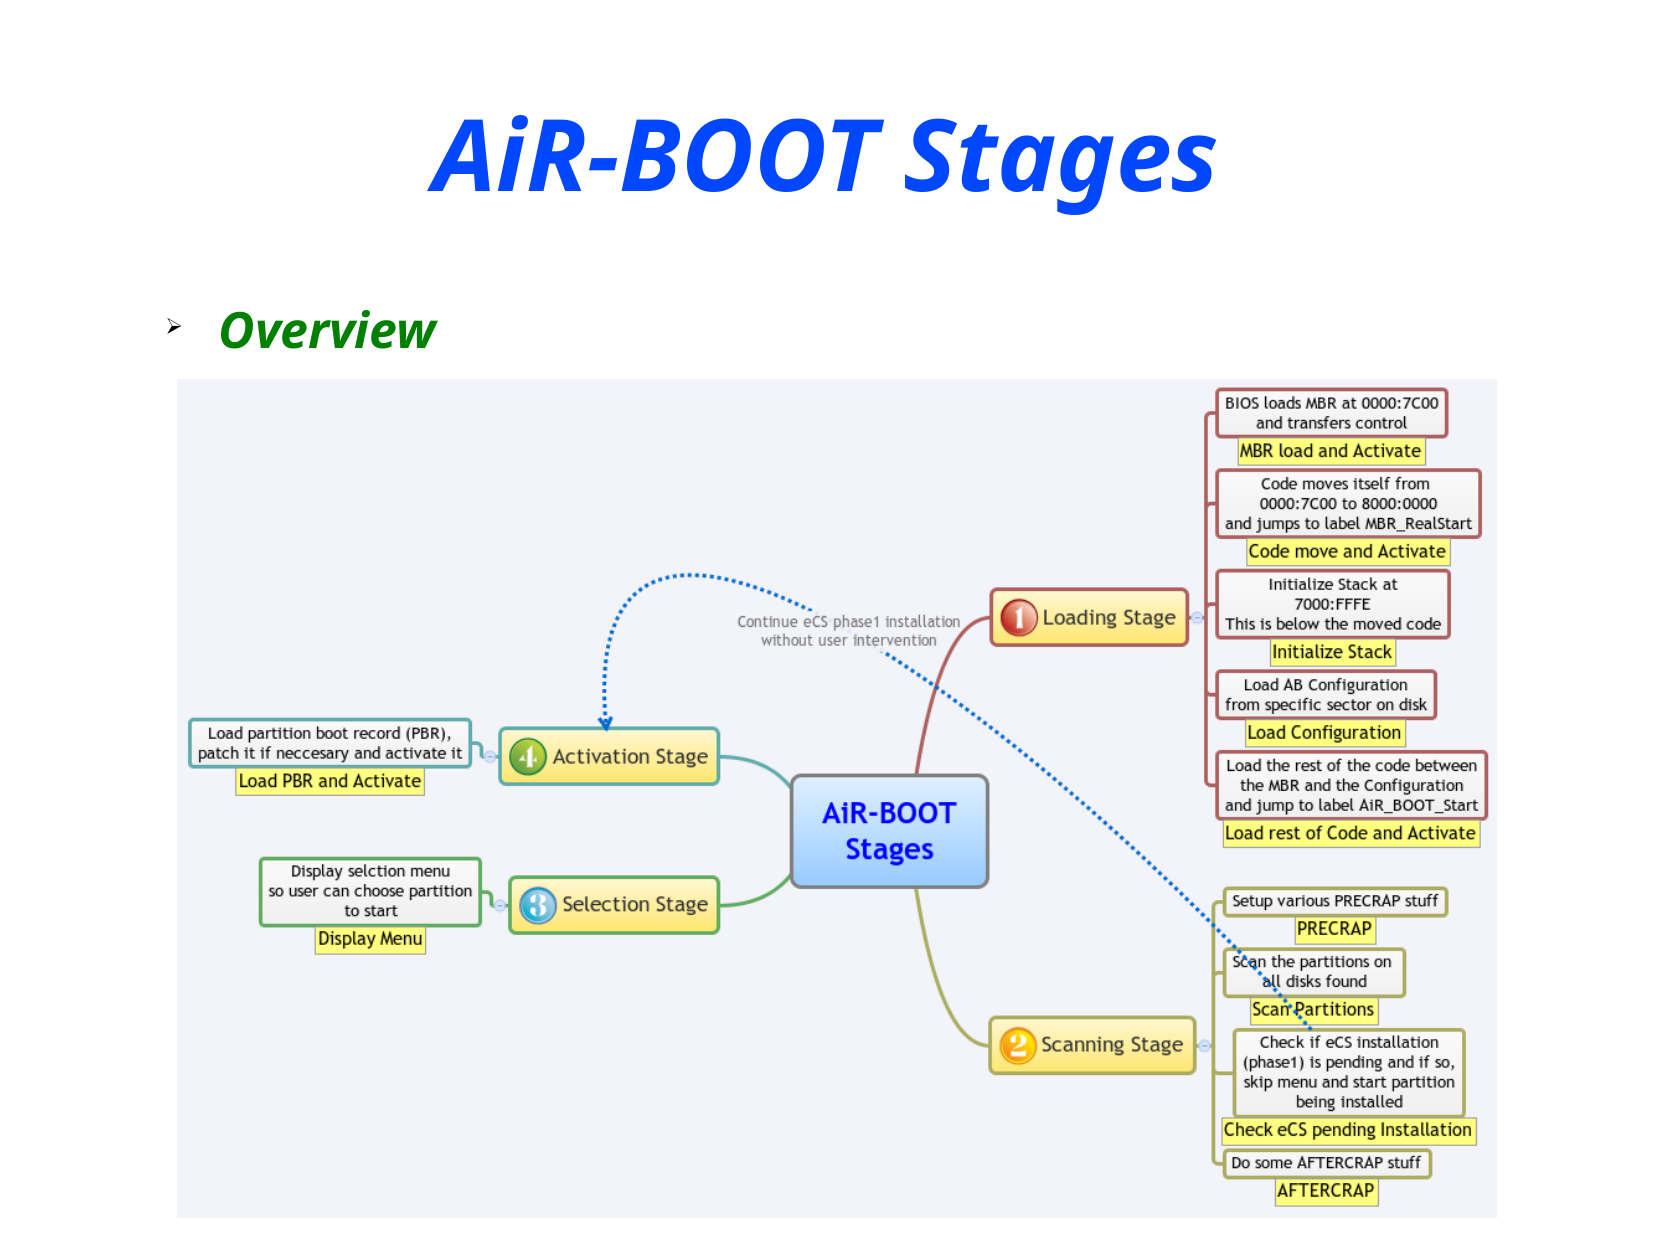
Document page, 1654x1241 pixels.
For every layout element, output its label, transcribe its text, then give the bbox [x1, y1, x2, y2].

picture [177, 379, 1497, 1218]
title AiR-BOOT Stages [82, 49, 1571, 257]
list Overview [147, 295, 1477, 1123]
